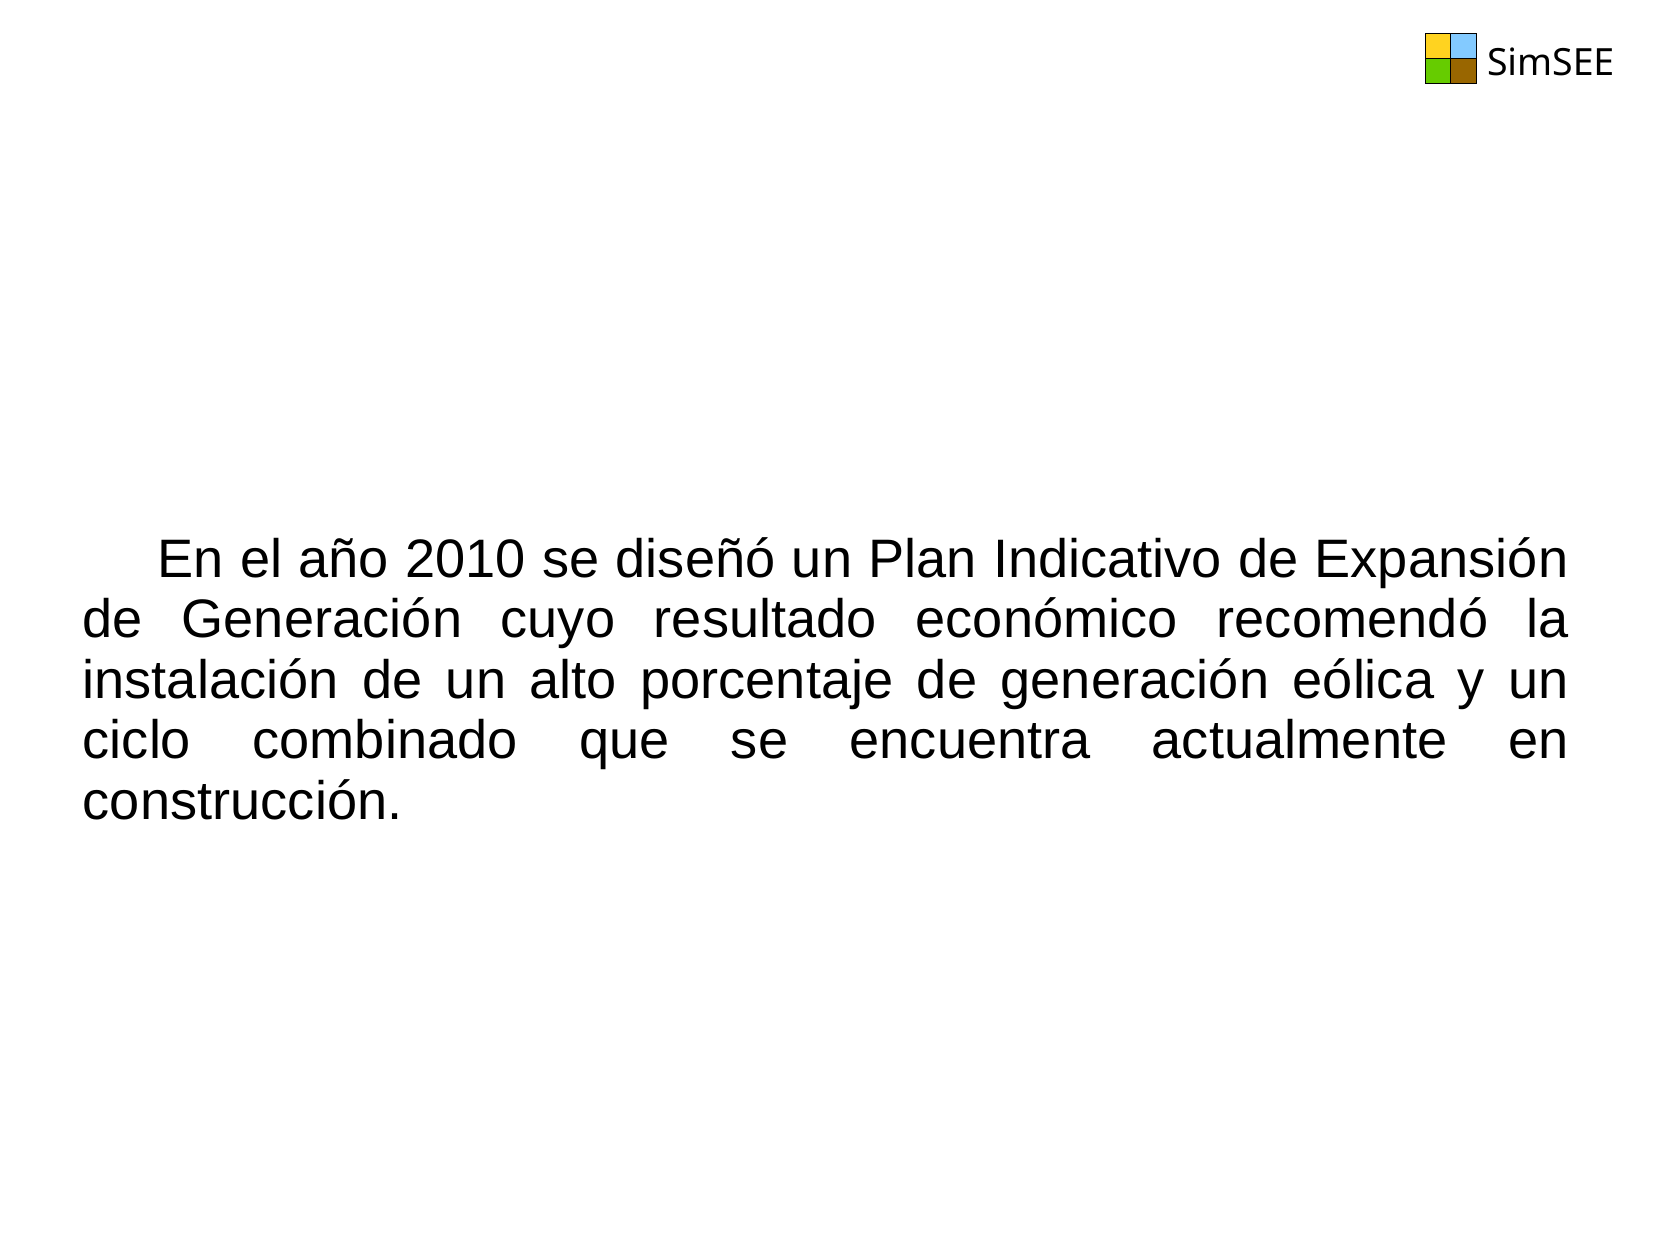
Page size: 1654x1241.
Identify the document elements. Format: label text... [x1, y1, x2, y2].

subtitle En el año 2010 se diseñó un Plan Indicativo de Expansión de Generación cuyo resultado económico recomendó la instalación de un alto porcentaje de generación eólica y un ciclo combinado que se encuentra actualmente en construcción. [82, 289, 1571, 1010]
